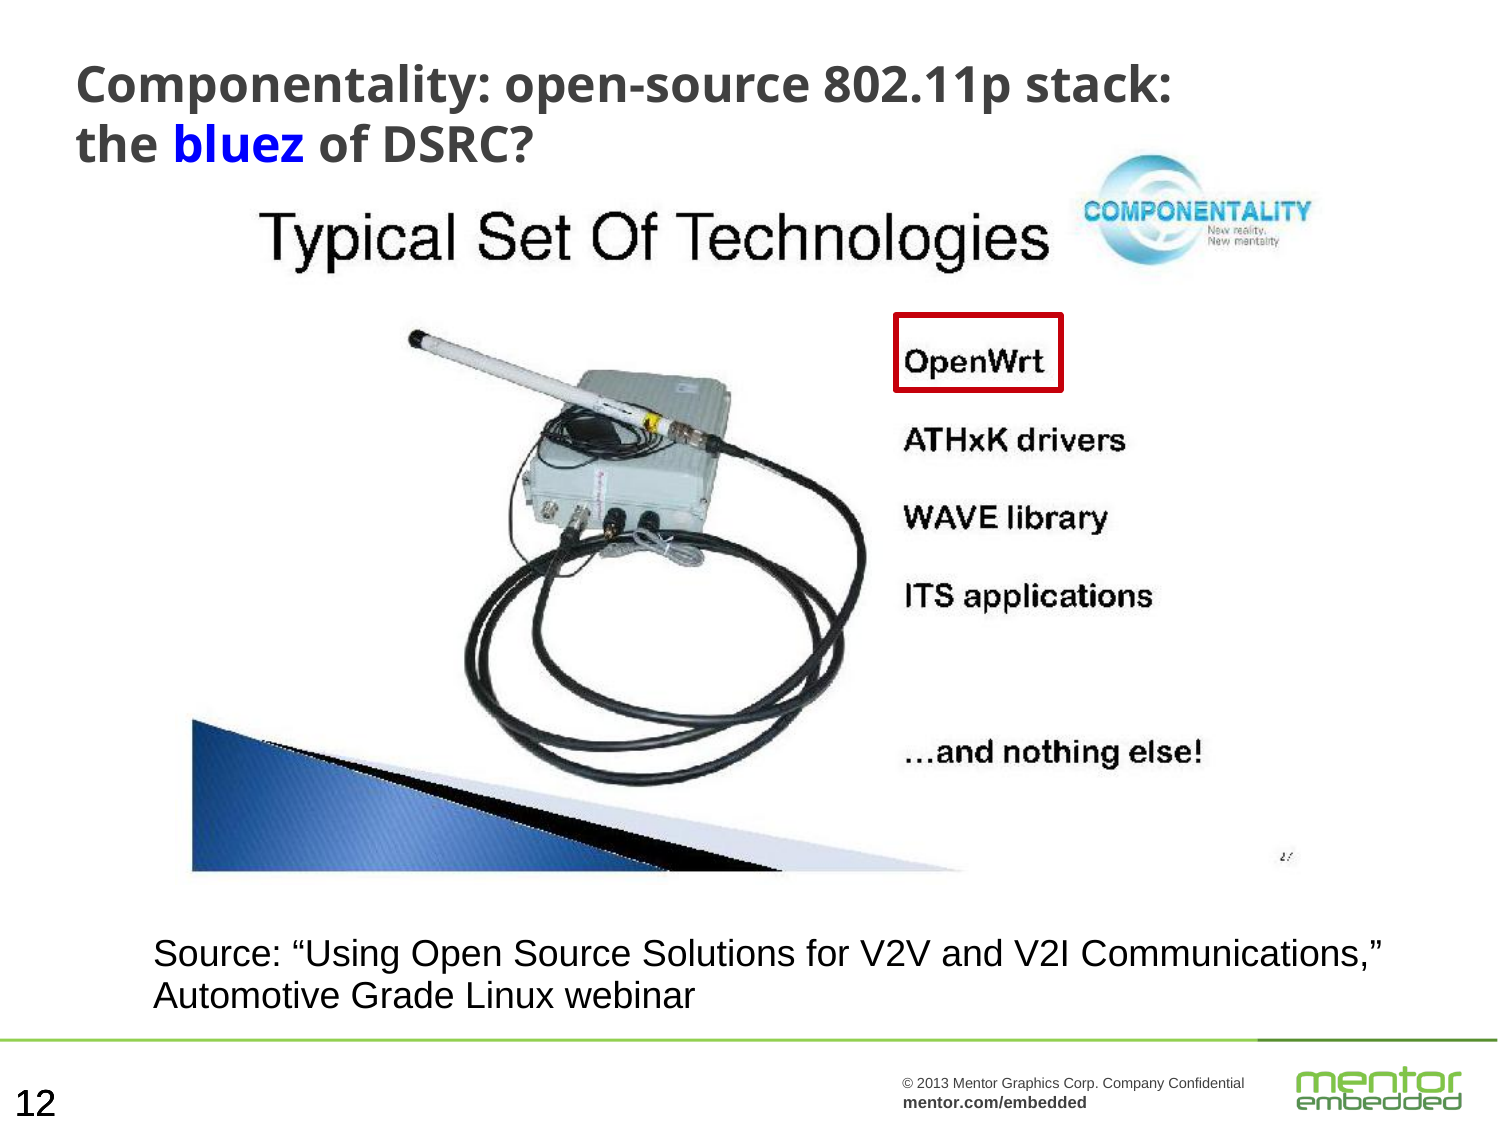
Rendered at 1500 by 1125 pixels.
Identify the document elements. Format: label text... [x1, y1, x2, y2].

picture [175, 180, 1325, 886]
text_box Source: “Using Open Source Solutions for V2V and V2I Communications,” Automotive Grade Linux webinar [138, 923, 1396, 1023]
title Componentality: open-source 802.11p stack: the bluez of DSRC? [0, 44, 1500, 180]
picture [1292, 1062, 1464, 1114]
